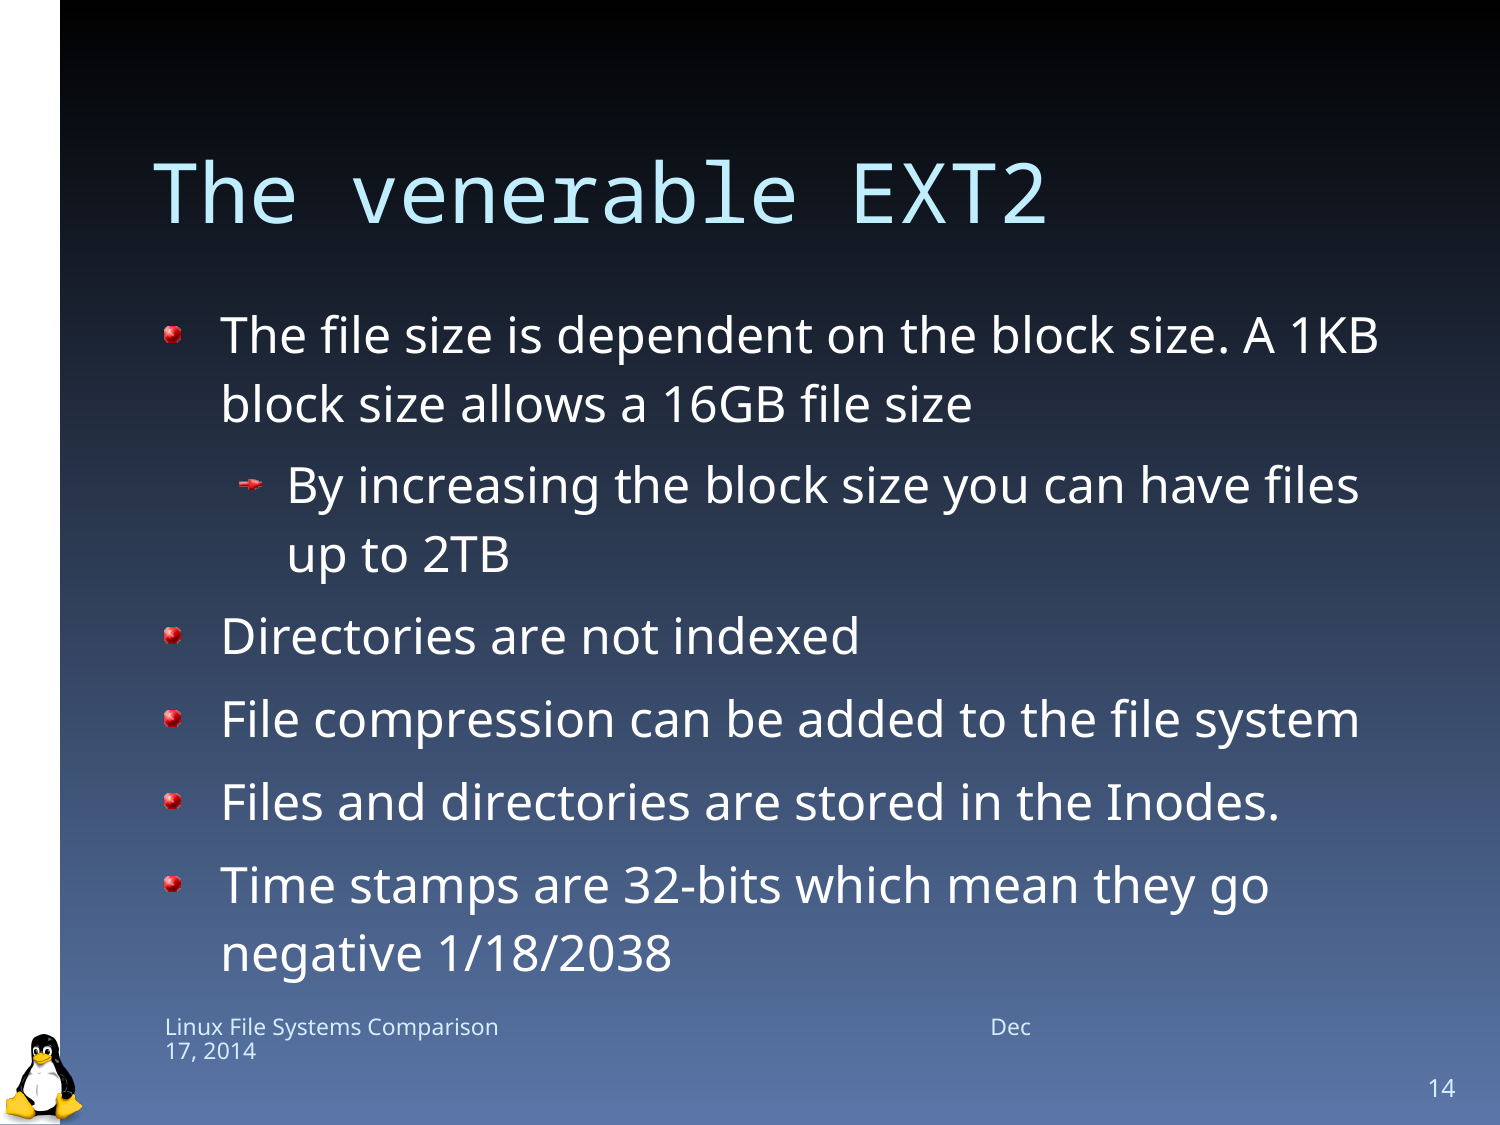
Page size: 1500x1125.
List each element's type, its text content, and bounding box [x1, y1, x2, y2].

list The file size is dependent on the block size. A 1KB block size allows a 16GB file size By increasing the block size you can have files up to 2TB Directories are not indexed File compression can be added to the file system Files and directories are stored in the Inodes. Time stamps are 32-bits which mean they go negative 1/18/2038 [149, 292, 1425, 965]
picture [0, 1034, 82, 1125]
title The venerable EXT2 [149, 84, 1425, 292]
